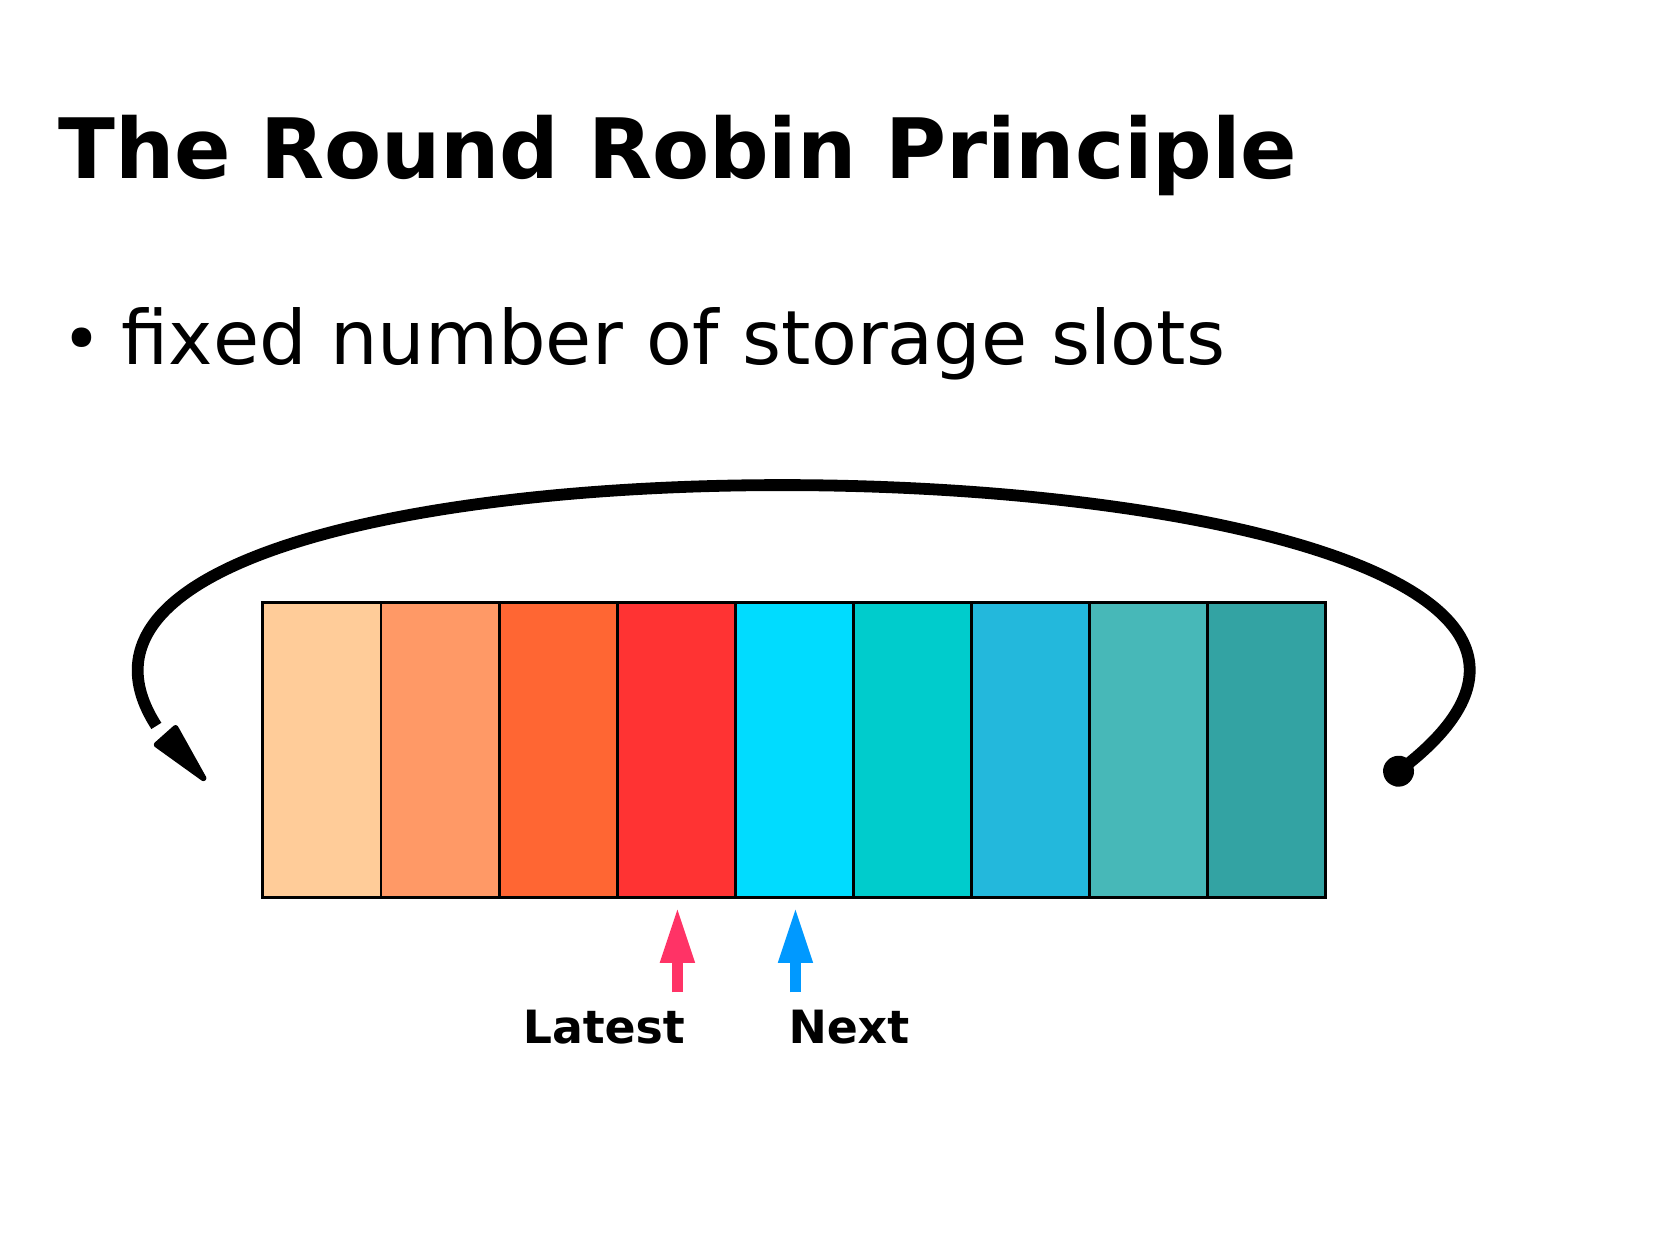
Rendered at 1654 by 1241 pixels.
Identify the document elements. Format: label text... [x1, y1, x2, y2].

title The Round Robin Principle [59, 75, 1607, 225]
text_box Next [772, 992, 926, 1064]
text_box [262, 602, 1326, 898]
list fixed number of storage slots [50, 295, 1571, 1099]
text_box Latest [506, 992, 702, 1064]
